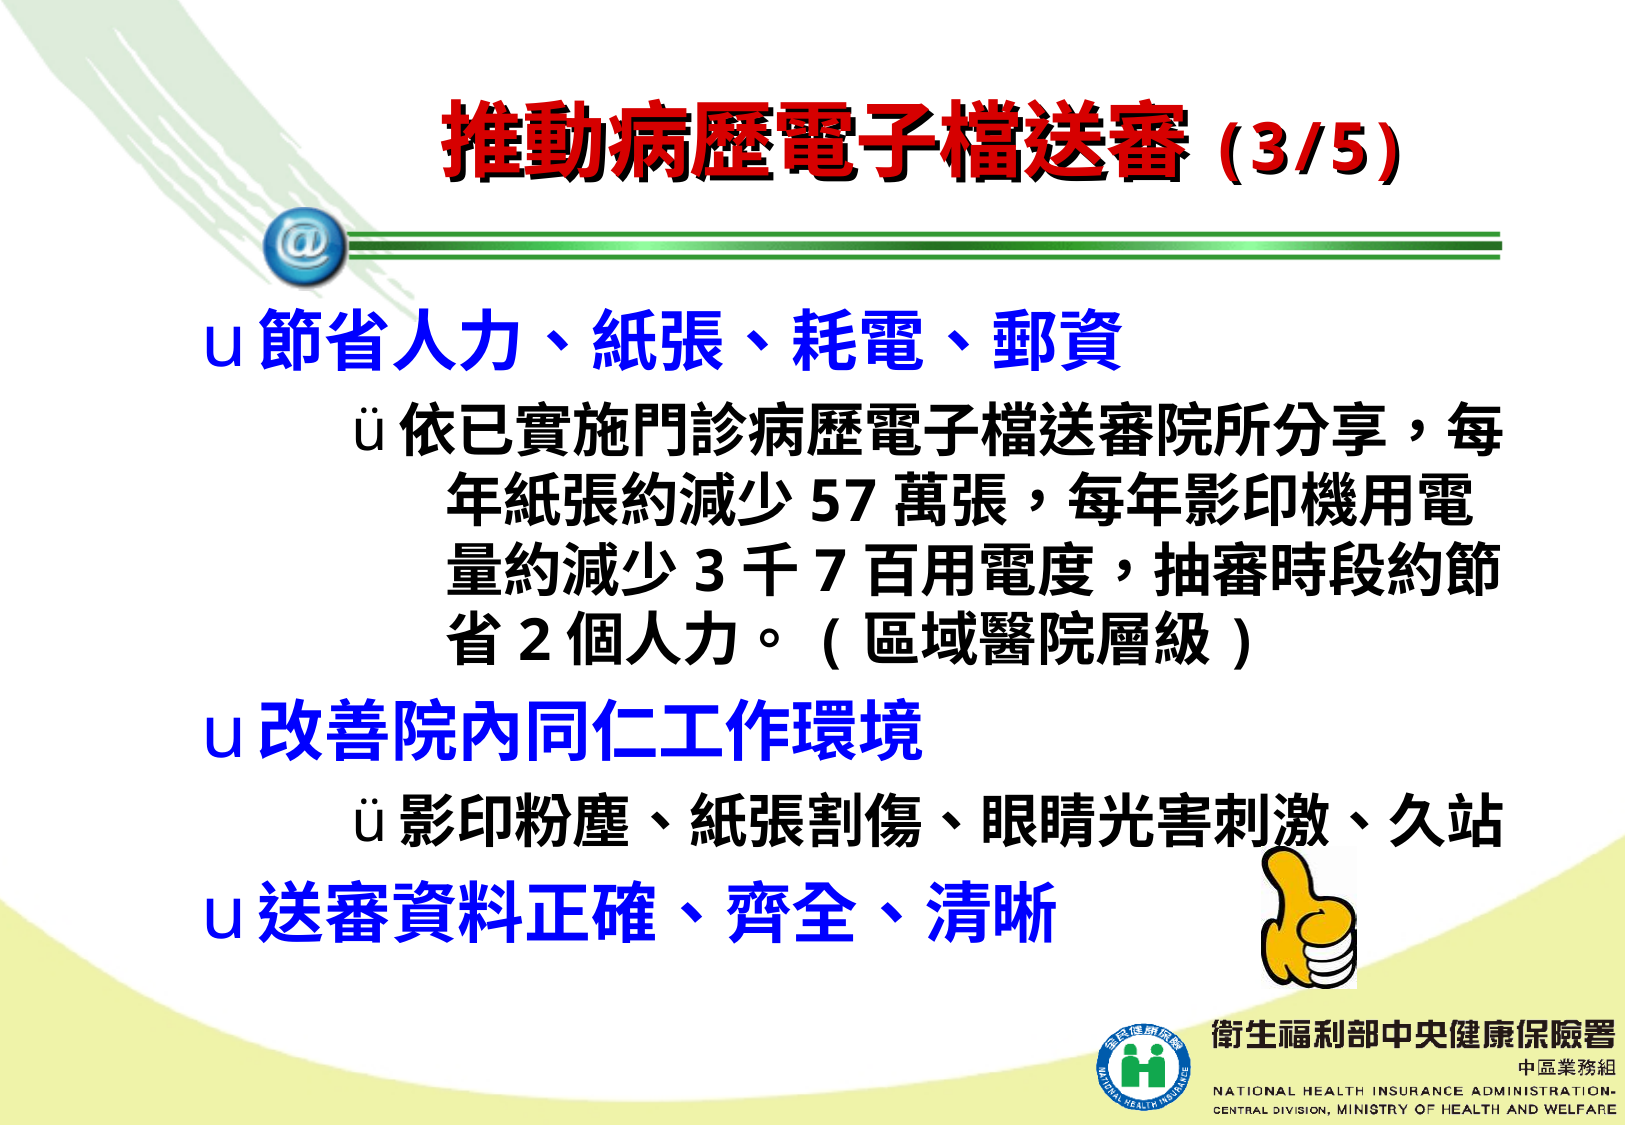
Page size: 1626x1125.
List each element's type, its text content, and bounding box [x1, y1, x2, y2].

list 節省人力、紙張、耗電、郵資 依已實施門診病歷電子檔送審院所分享，每年紙張約減少57萬張，每年影印機用電量約減少3千7百用電度，抽審時段約節省2個人力。(區域醫院層級) 改善院內同仁工作環境 影印粉塵、紙張割傷、眼睛光害刺激、久站 送審資料正確、齊全、清晰 [186, 290, 1544, 1005]
title 推動病歷電子檔送審(3/5) [304, 66, 1544, 209]
picture [1261, 846, 1357, 989]
